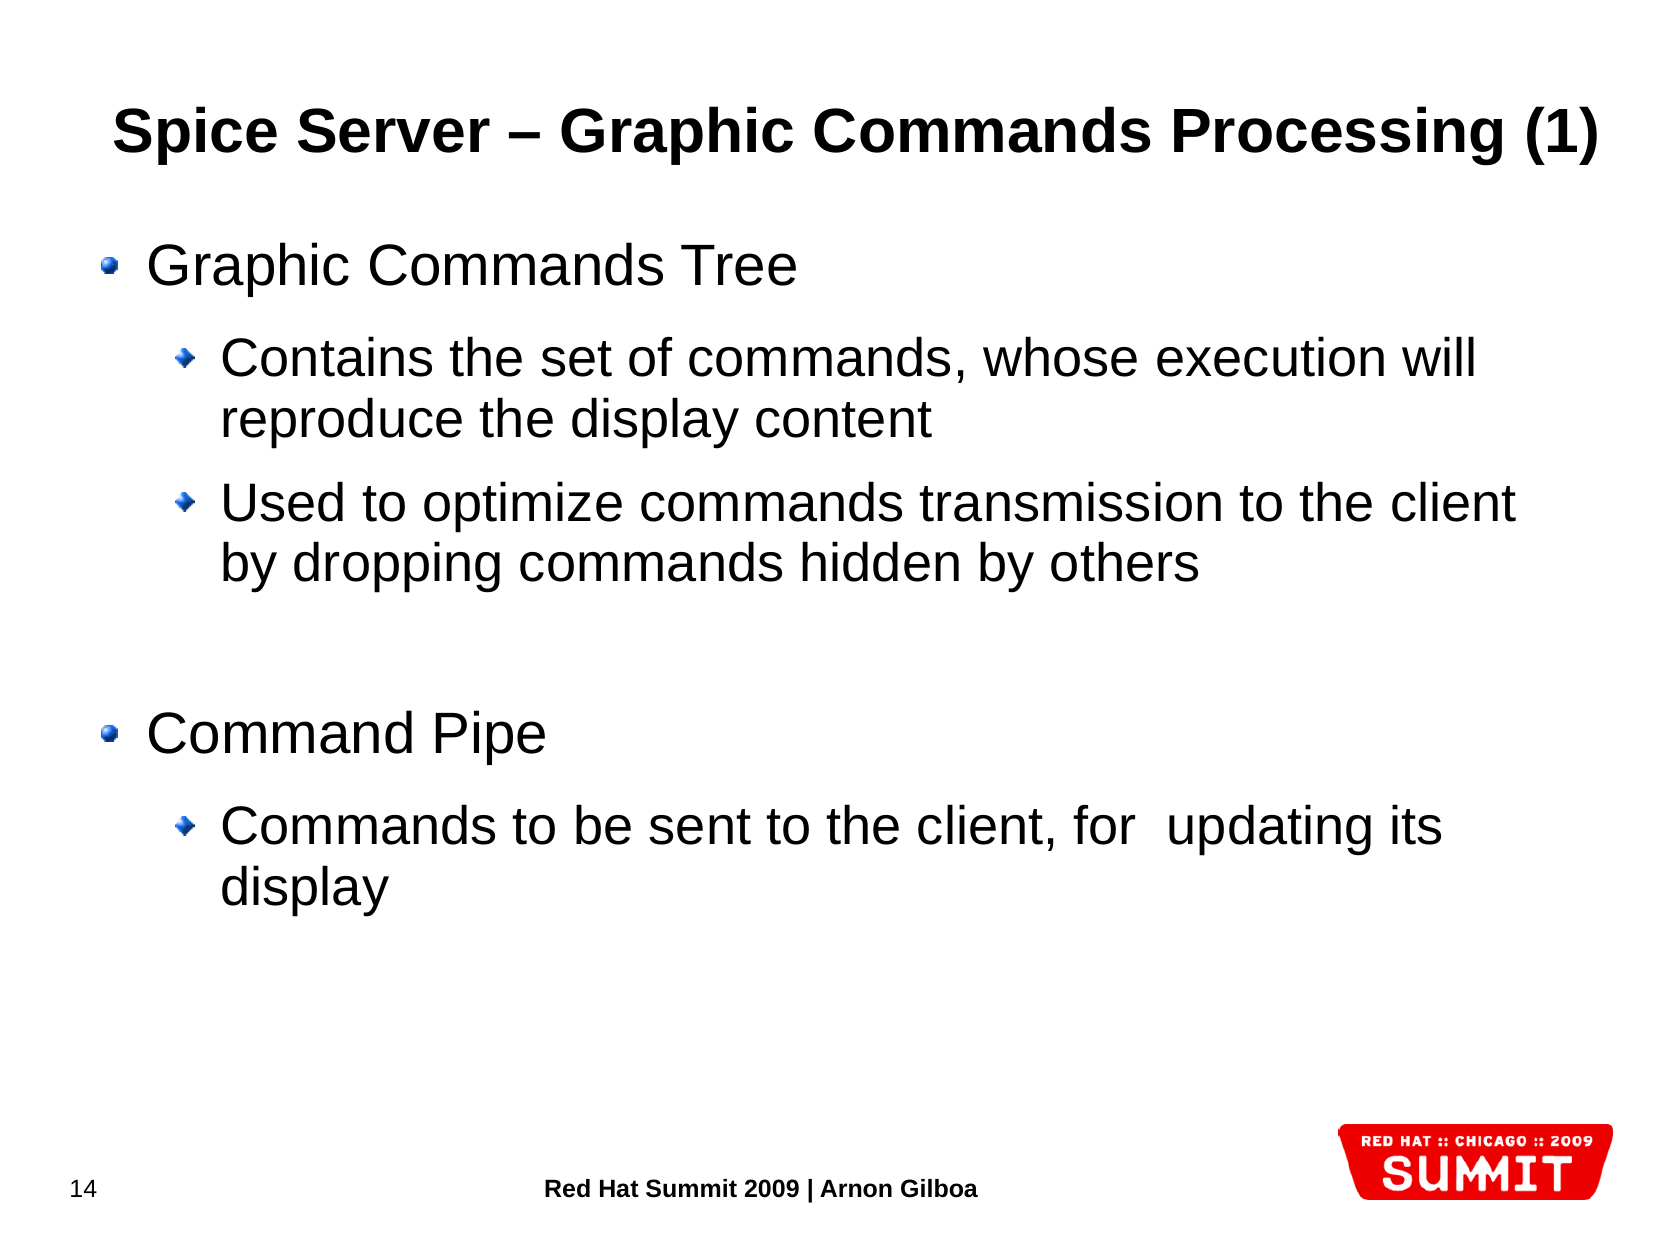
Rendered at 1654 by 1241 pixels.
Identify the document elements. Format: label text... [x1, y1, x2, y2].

picture [1338, 1124, 1613, 1200]
title Spice Server – Graphic Commands Processing (1) [112, 37, 1613, 226]
list Graphic Commands Tree Contains the set of commands, whose execution will reproduce the display content Used to optimize commands transmission to the client by dropping commands hidden by others Command Pipe Commands to be sent to the client, for updating its display [86, 232, 1576, 1027]
